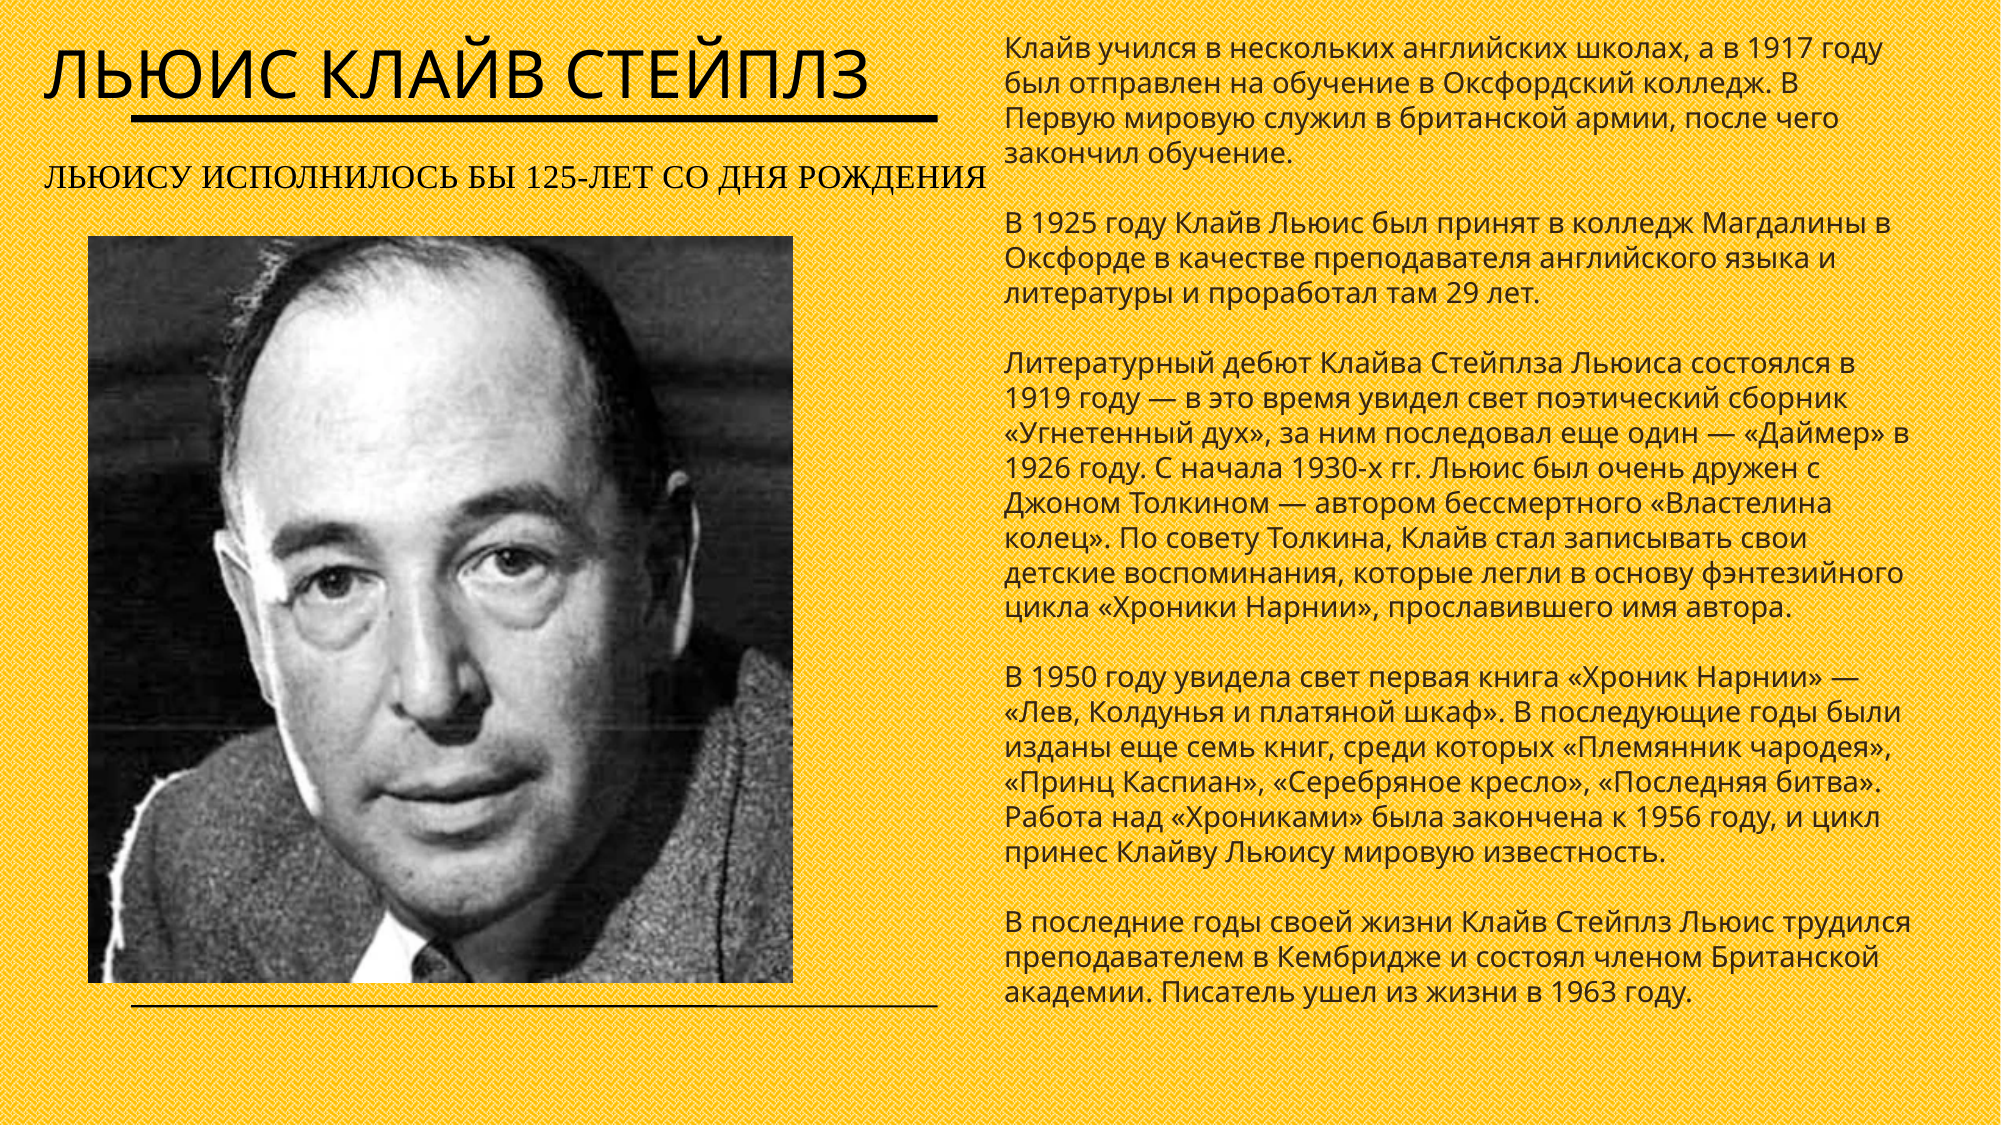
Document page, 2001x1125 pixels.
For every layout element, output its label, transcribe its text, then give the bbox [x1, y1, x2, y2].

title Льюис Клайв Стейплз [29, 24, 1571, 147]
picture [0, 0, 2001, 1125]
text_box Клайв учился в нескольких английских школах, а в 1917 году был отправлен на обучение в Оксфордский колледж. В Первую мировую служил в британской армии, после чего закончил обучение. В 1925 году Клайв Льюис был принят в колледж Магдалины в Оксфорде в качестве преподавателя английского языка и литературы и проработал там 29 лет. Литературный дебют Клайва Стейплза Льюиса состоялся в 1919 году — в это время увидел свет поэтический сборник «Угнетенный дух», за ним последовал еще один — «Даймер» в 1926 году. С начала 1930-х гг. Льюис был очень дружен с Джоном Толкином — автором бессмертного «Властелина колец». По совету Толкина, Клайв стал записывать свои детские воспоминания, которые легли в основу фэнтезийного цикла «Хроники Нарнии», прославившего имя автора. В 1950 году увидела свет первая книга «Хроник Нарнии» — «Лев, Колдунья и платяной шкаф». В последующие годы были изданы еще семь книг, среди которых «Племянник чародея», «Принц Каспиан», «Серебряное кресло», «Последняя битва». Работа над «Хрониками» была закончена к 1956 году, и цикл принес Клайву Льюису мировую известность. В последние годы своей жизни Клайв Стейплз Льюис трудился преподавателем в Кембридже и состоял членом Британской академии. Писатель ушел из жизни в 1963 году. [1004, 29, 1920, 1063]
subtitle ЛЬЮИСУ исполнИЛОСЬ БЫ 125-лет со дня рождения [29, 147, 1004, 313]
